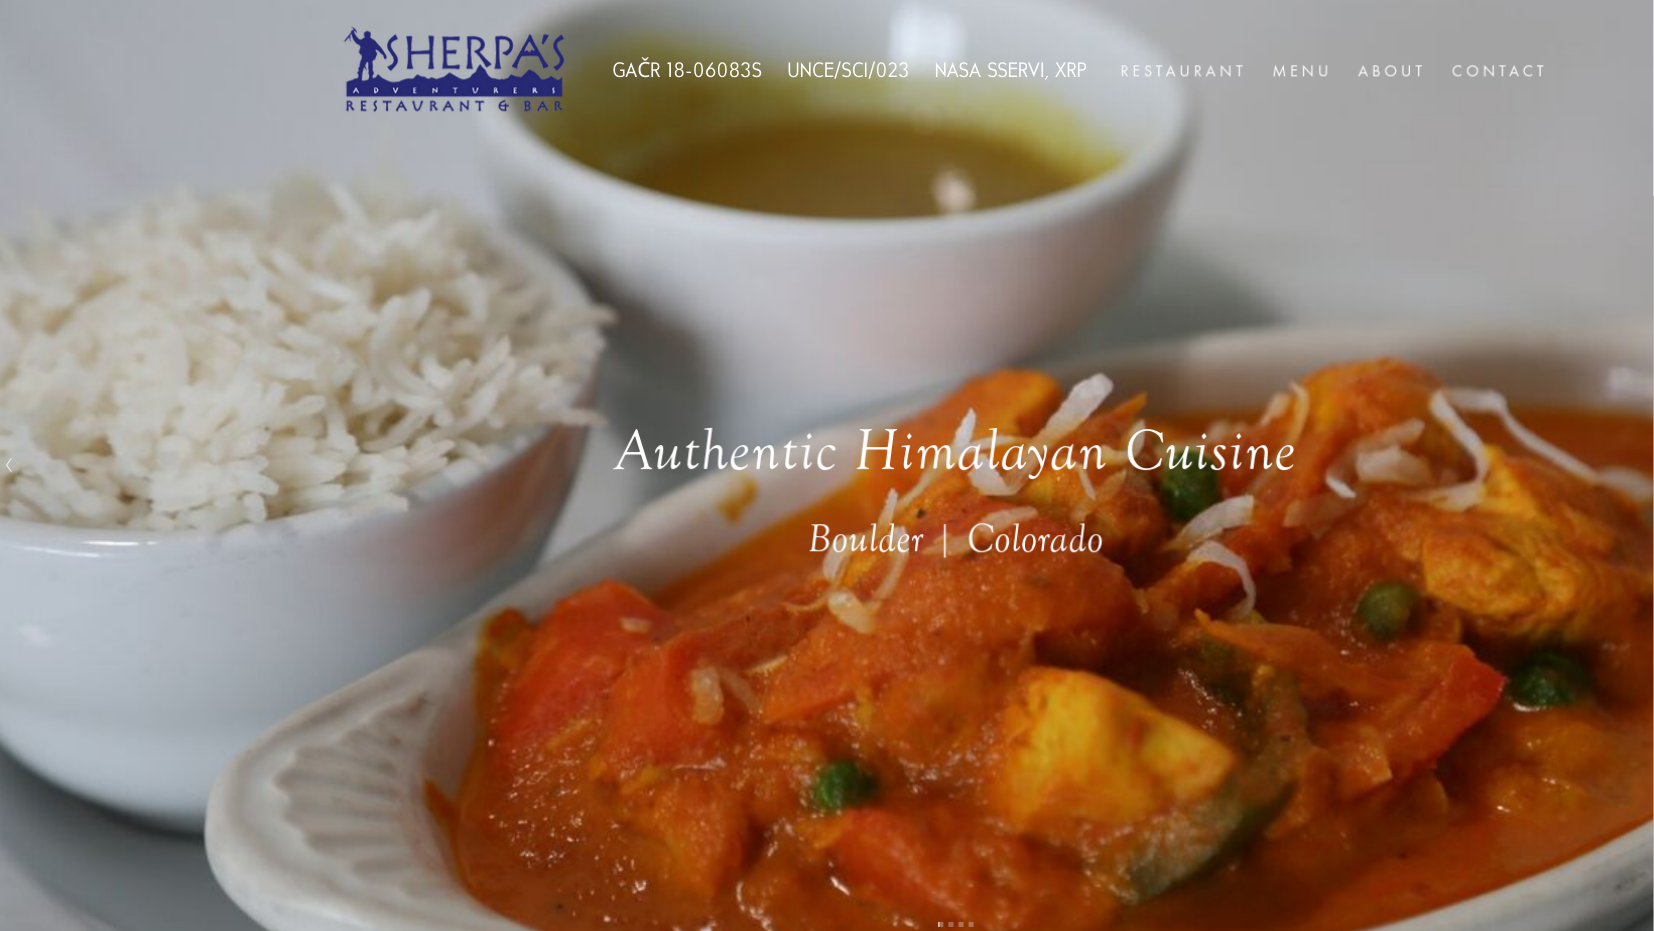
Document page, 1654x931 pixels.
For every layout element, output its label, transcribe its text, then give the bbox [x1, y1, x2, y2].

picture [0, 0, 1654, 931]
text_box GAČR 18-06083S UNCE/SCI/023 NASA SSERVI, XRP [597, 50, 1111, 91]
